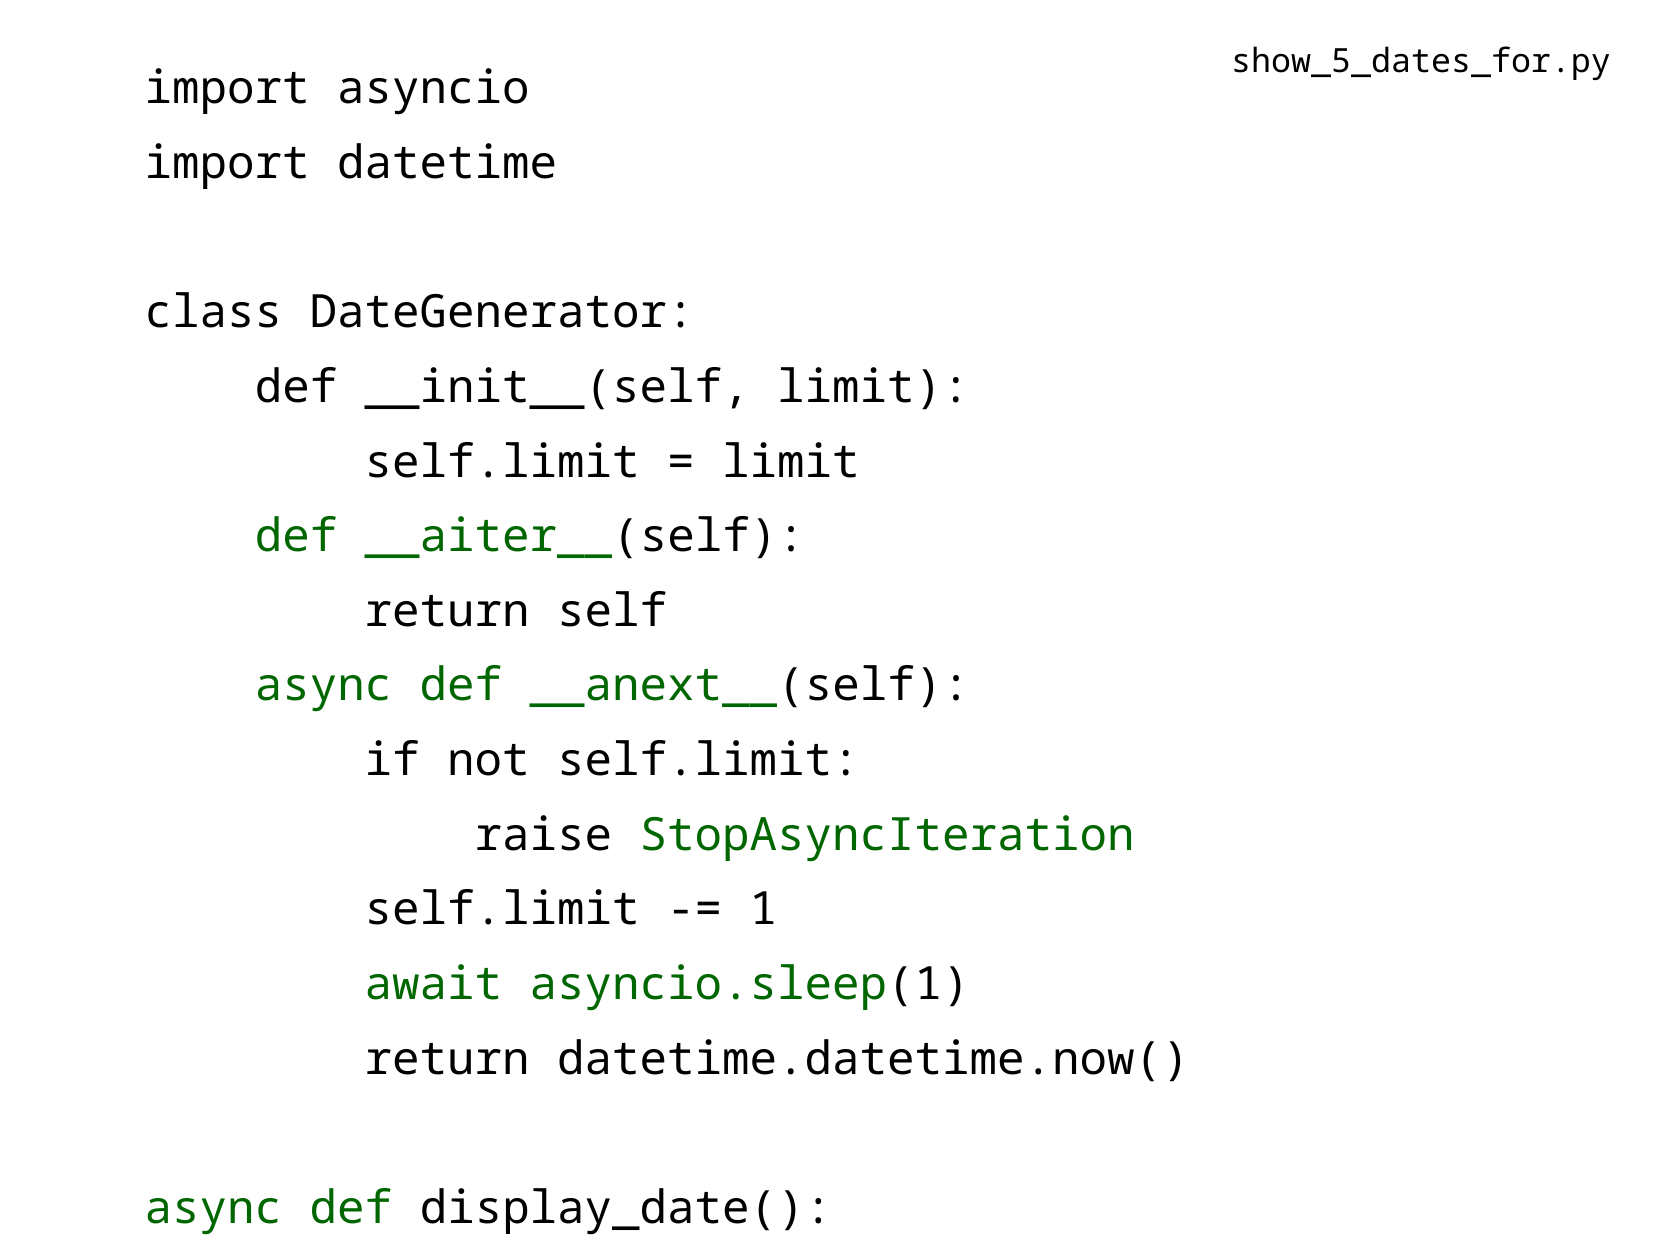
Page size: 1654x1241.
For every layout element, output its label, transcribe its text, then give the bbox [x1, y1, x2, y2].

text_box show_5_dates_for.py [1216, 29, 1633, 122]
text_box import asyncio import datetime class DateGenerator: def __init__(self, limit): self.limit = limit def __aiter__(self): return self async def __anext__(self): if not self.limit: raise StopAsyncIteration self.limit -= 1 await asyncio.sleep(1) return datetime.datetime.now() async def display_date(): async for date in DateGenerator(5): print(date) asyncio.run(main()) [129, 47, 1627, 1208]
